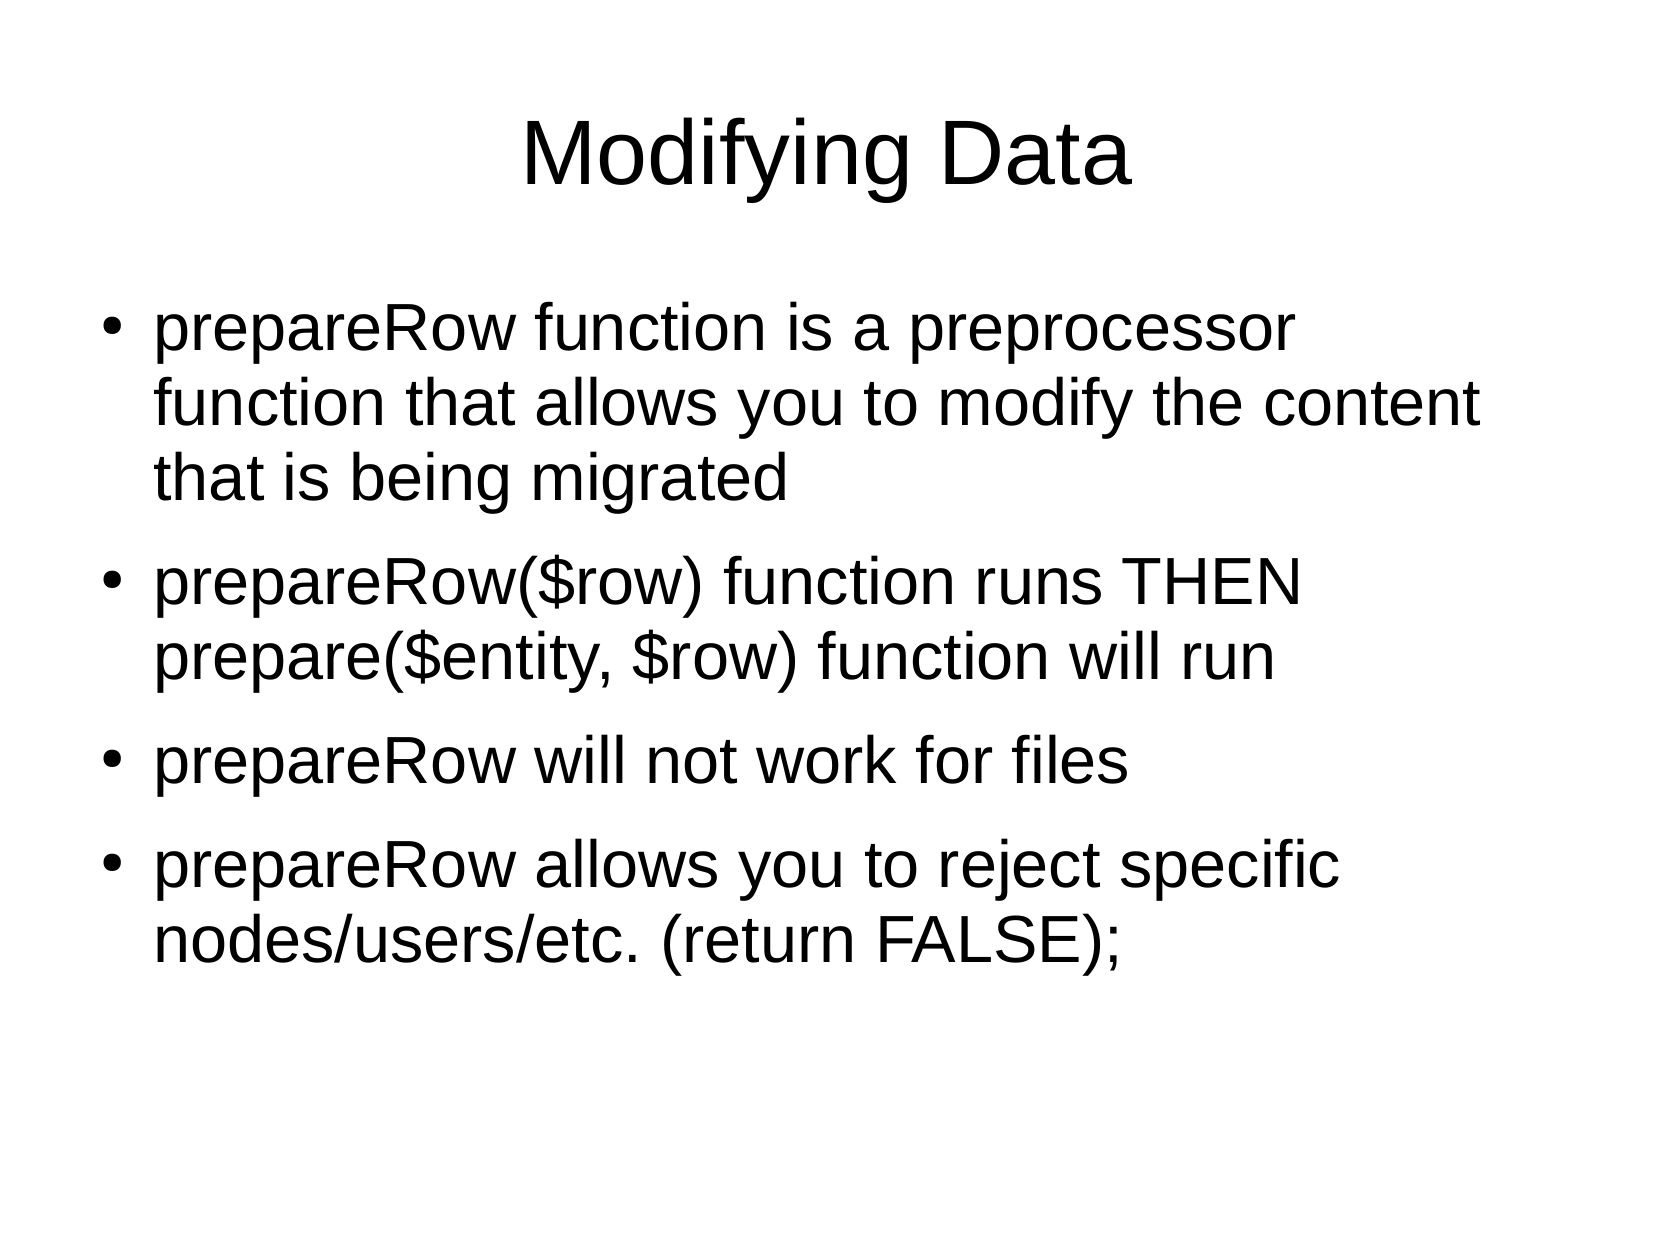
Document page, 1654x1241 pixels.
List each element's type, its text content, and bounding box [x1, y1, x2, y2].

title Modifying Data [82, 49, 1571, 257]
list prepareRow function is a preprocessor function that allows you to modify the content that is being migrated prepareRow($row) function runs THEN prepare($entity, $row) function will run prepareRow will not work for files prepareRow allows you to reject specific nodes/users/etc. (return FALSE); [82, 290, 1538, 1010]
